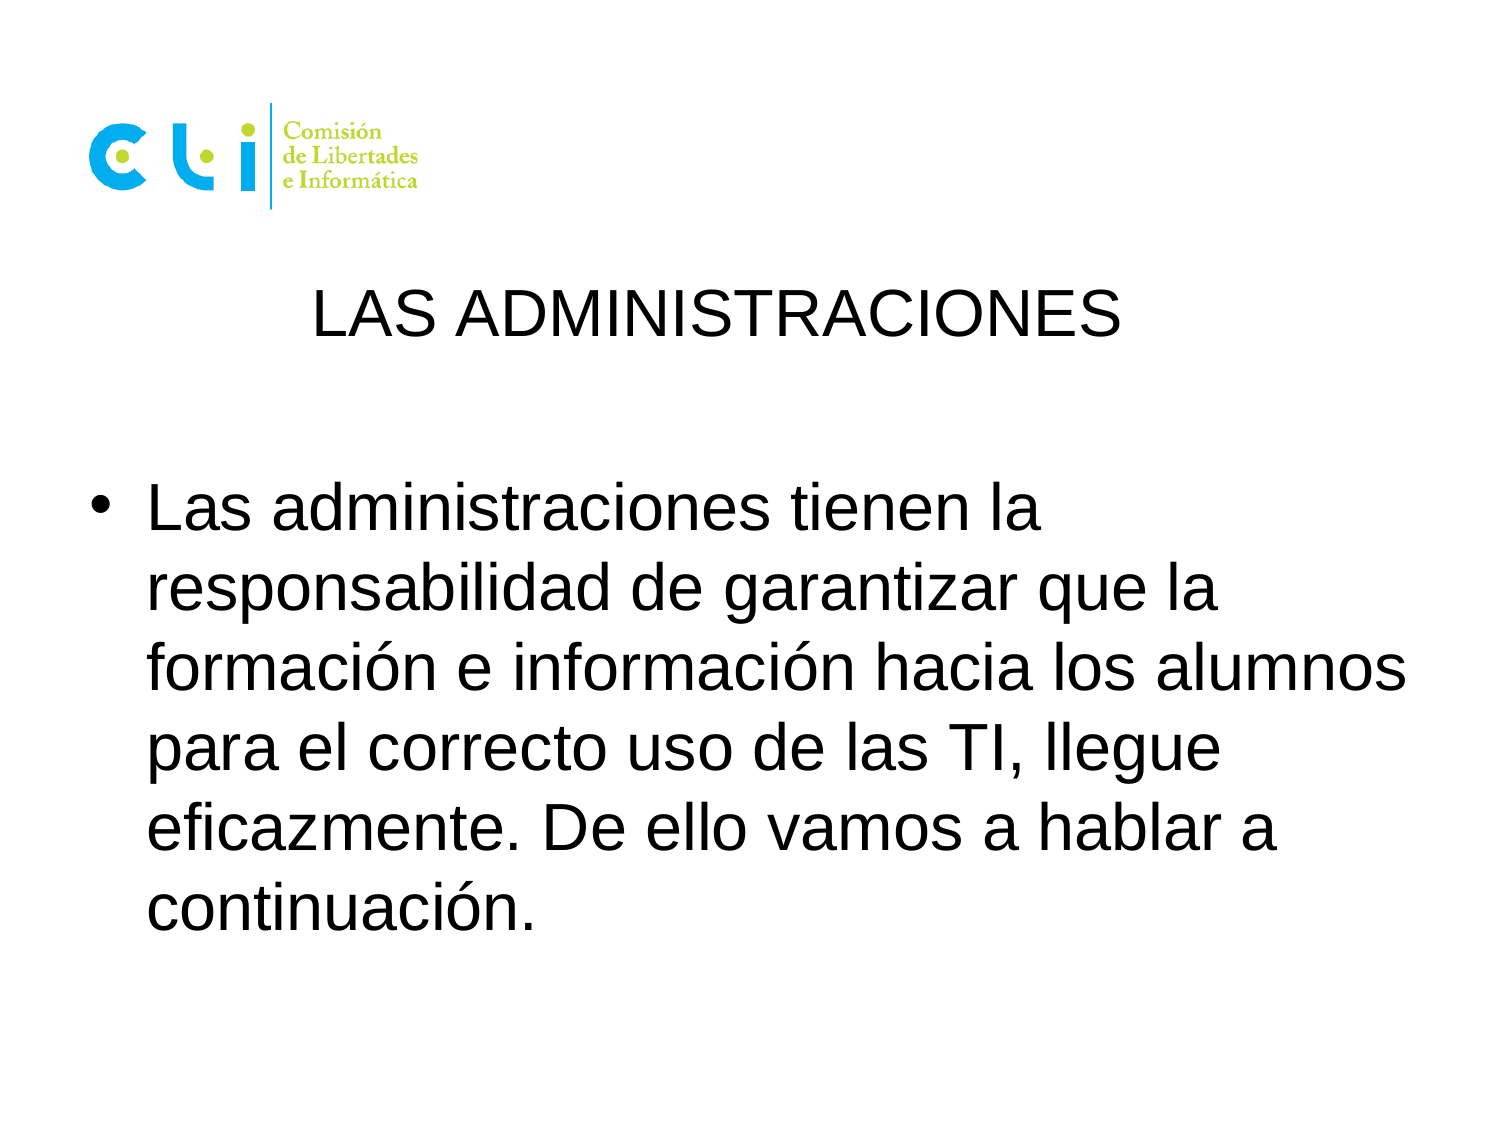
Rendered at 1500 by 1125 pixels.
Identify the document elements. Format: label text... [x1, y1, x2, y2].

picture [18, 45, 514, 233]
list LAS ADMINISTRACIONES Las administraciones tienen la responsabilidad de garantizar que la formación e información hacia los alumnos para el correcto uso de las TI, llegue eficazmente. De ello vamos a hablar a continuación. [75, 262, 1426, 1005]
